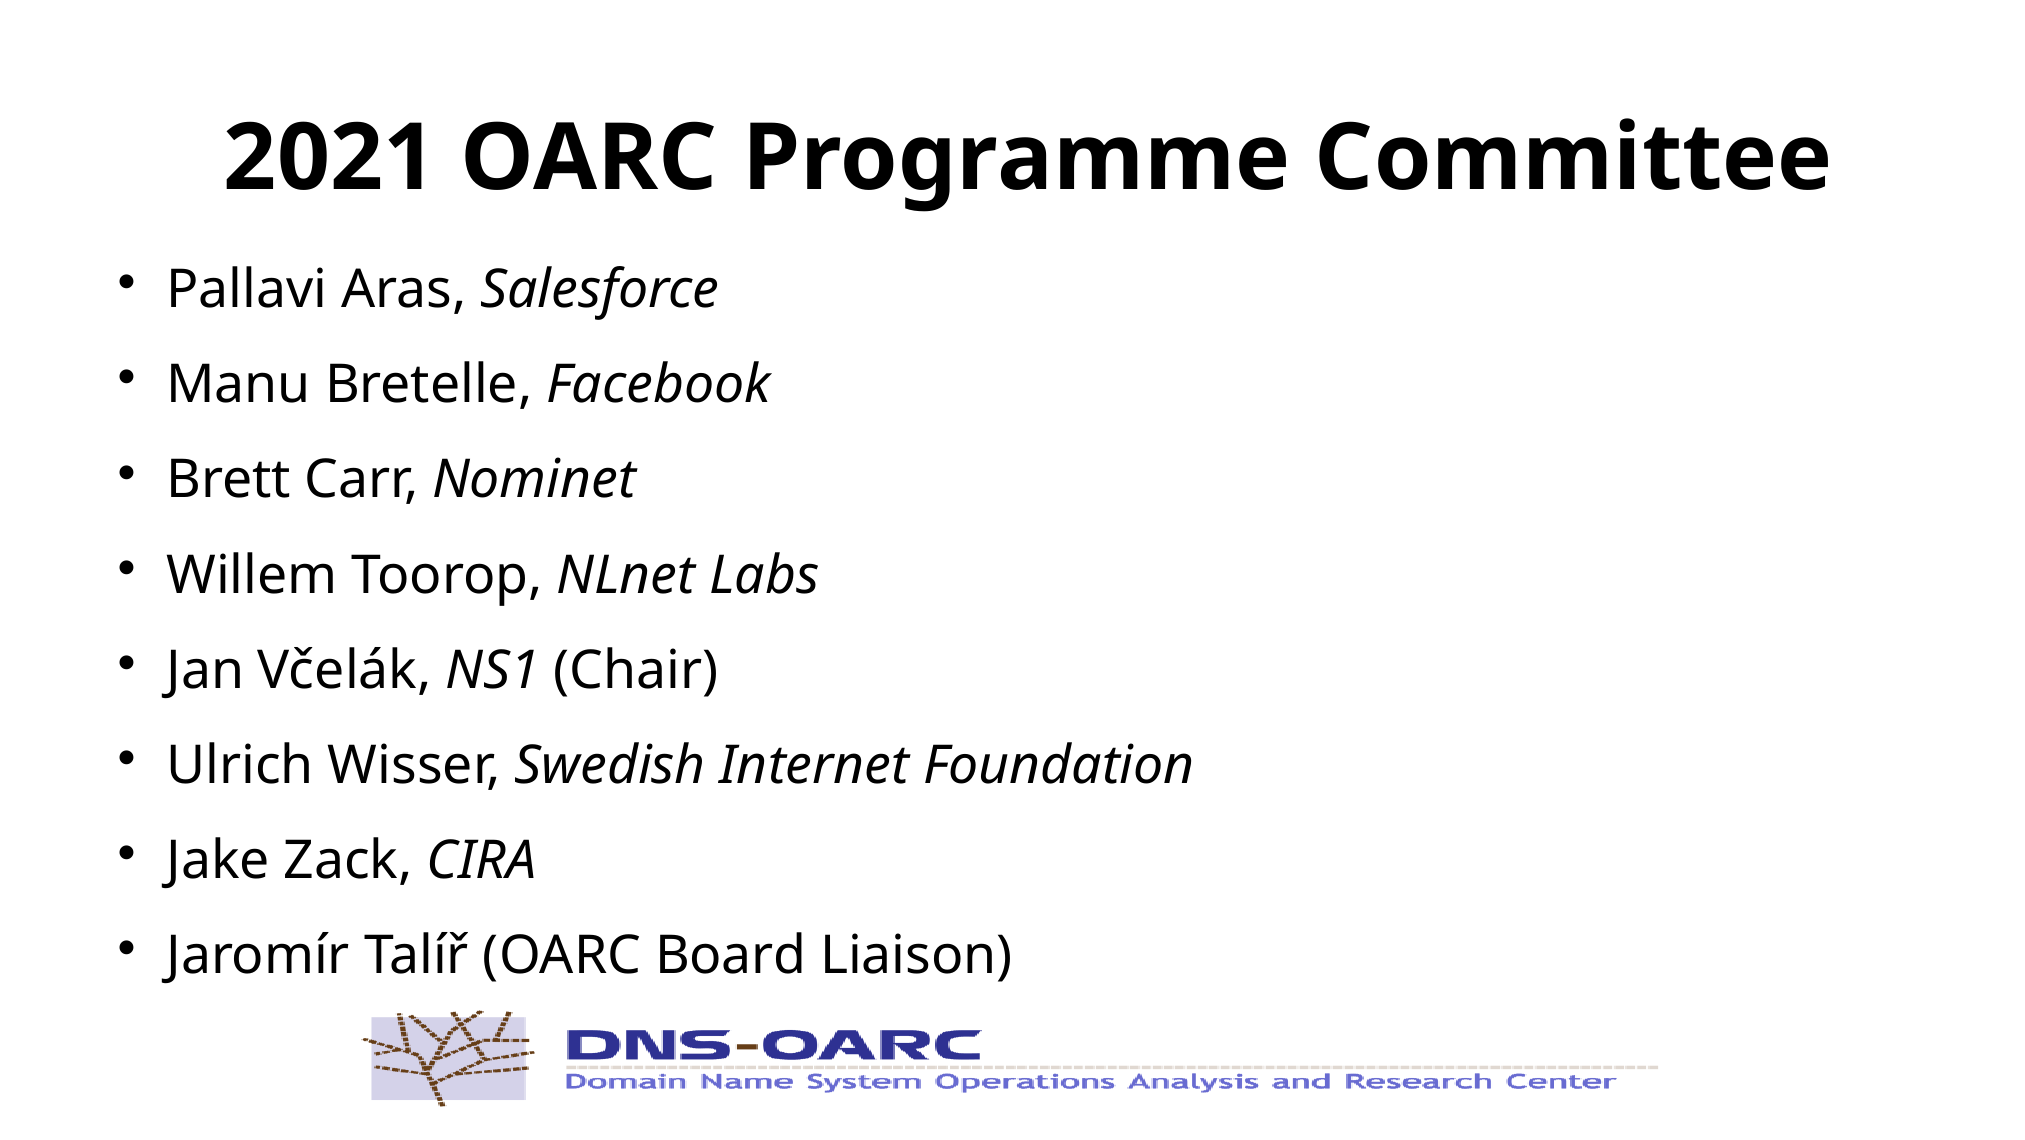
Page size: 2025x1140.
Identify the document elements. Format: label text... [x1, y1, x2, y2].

title 2021 OARC Programme Committee [101, 45, 1924, 267]
picture [289, 1004, 1700, 1113]
list Pallavi Aras, Salesforce Manu Bretelle, Facebook Brett Carr, Nominet Willem Toorop, NLnet Labs Jan Včelák, NS1 (Chair) Ulrich Wisser, Swedish Internet Foundation Jake Zack, CIRA Jaromír Talíř (OARC Board Liaison) [101, 267, 1924, 992]
